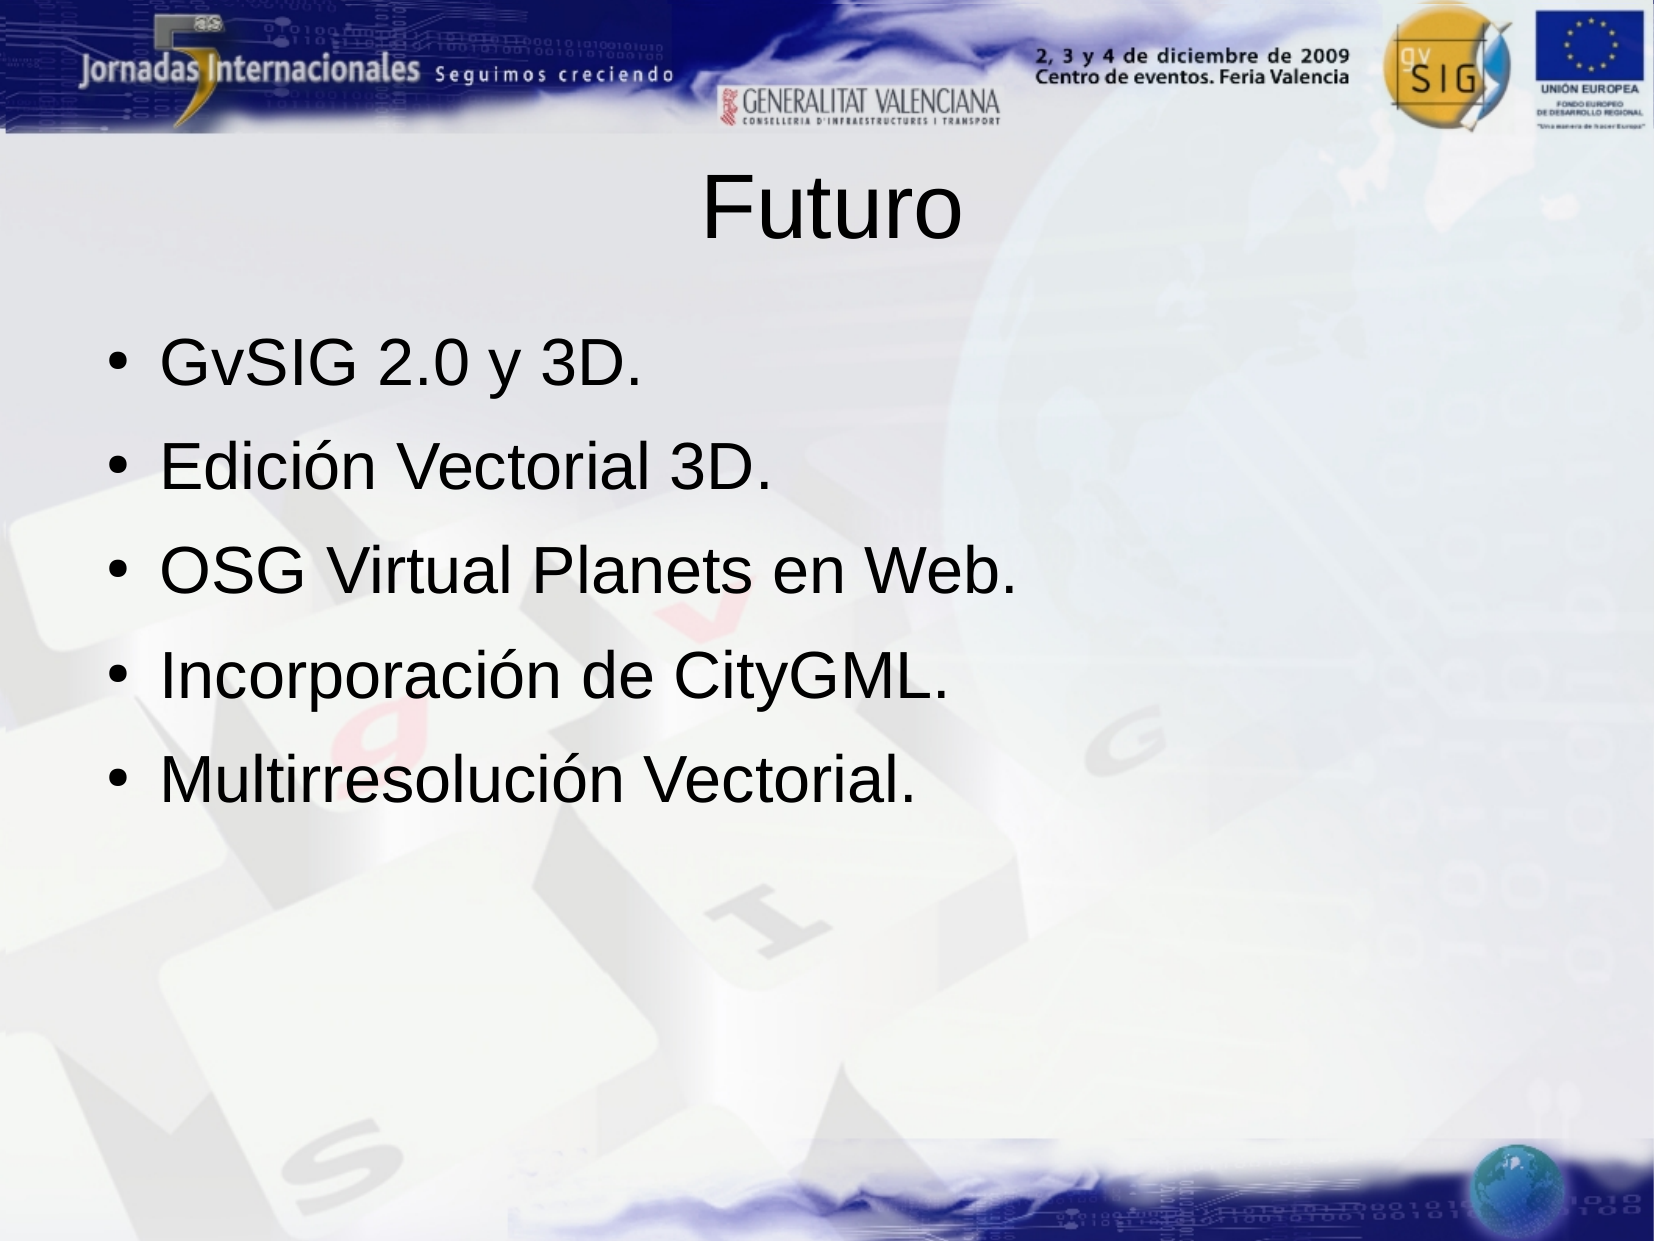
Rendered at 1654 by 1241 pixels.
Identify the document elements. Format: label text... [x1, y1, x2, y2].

title Futuro [88, 118, 1577, 296]
list GvSIG 2.0 y 3D. Edición Vectorial 3D. OSG Virtual Planets en Web. Incorporación de CityGML. Multirresolución Vectorial. [88, 324, 1577, 1144]
picture [0, 0, 1654, 1241]
